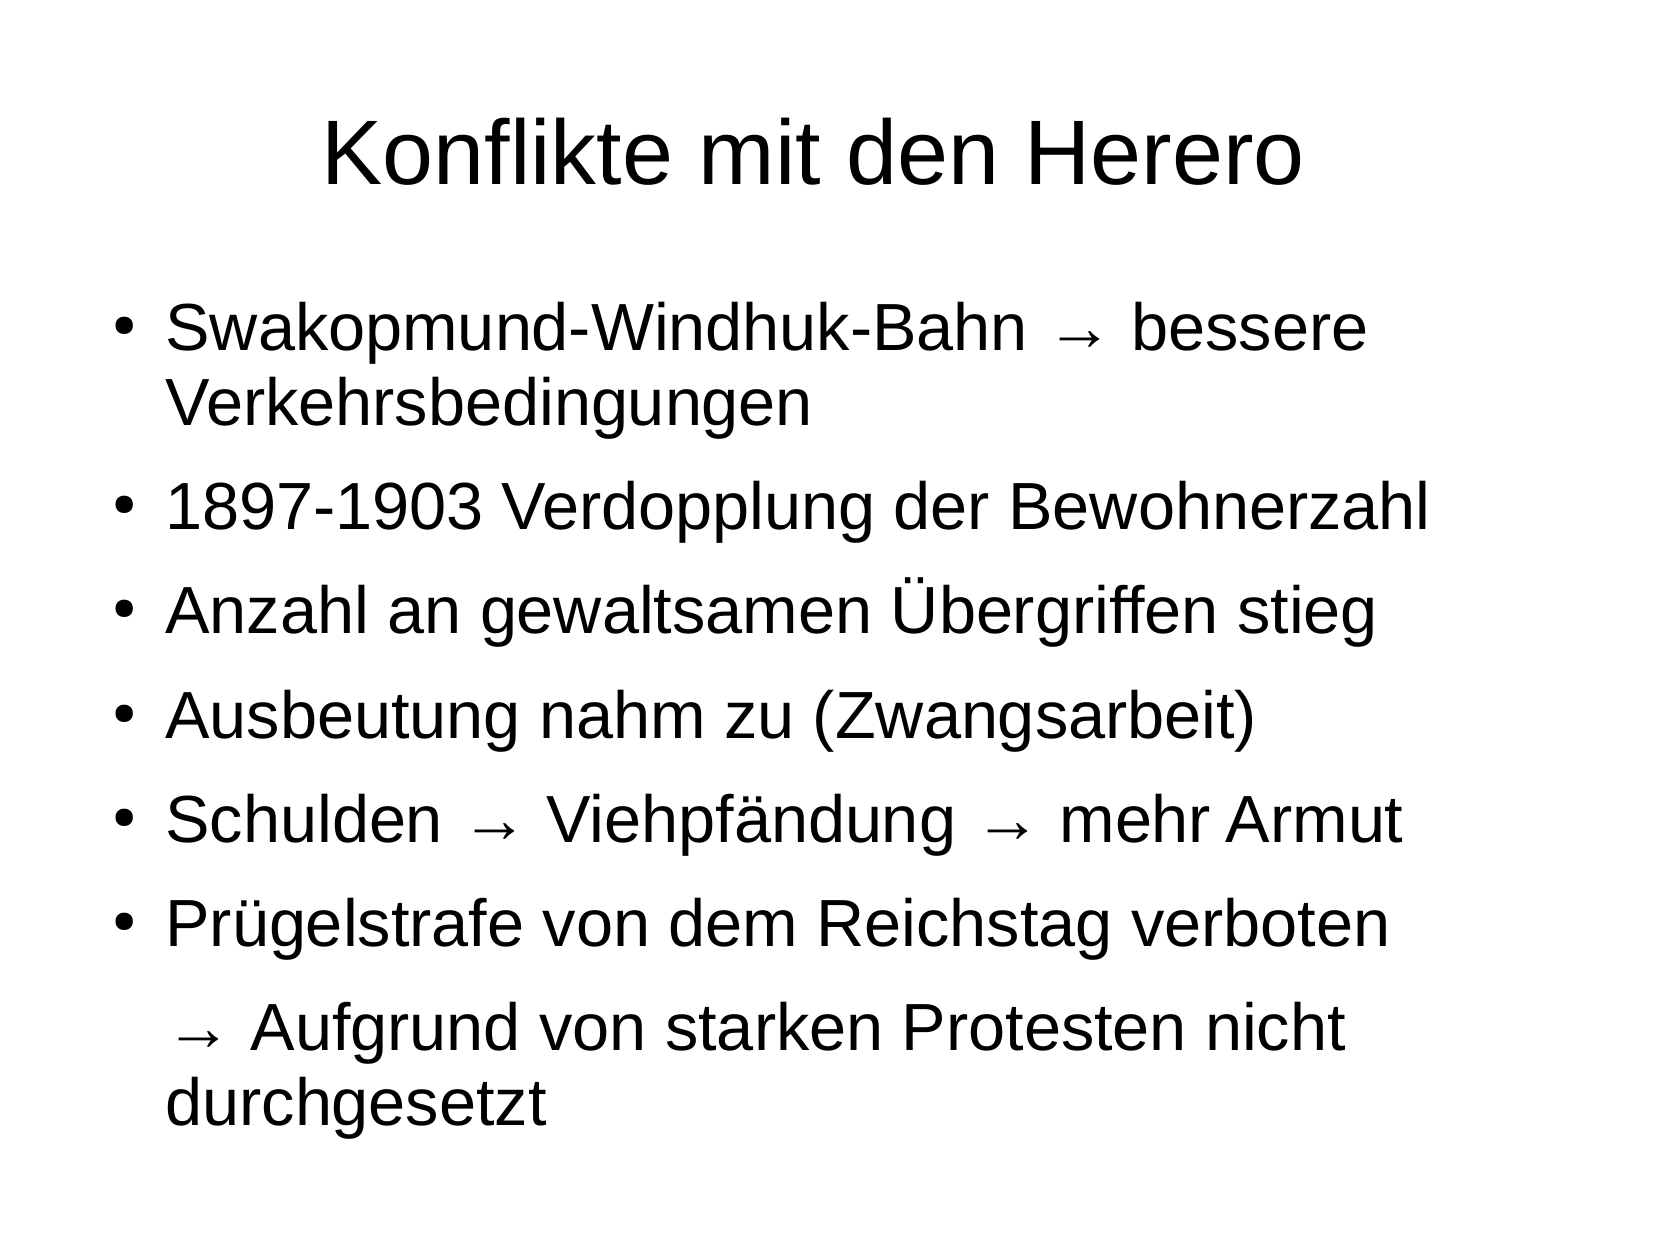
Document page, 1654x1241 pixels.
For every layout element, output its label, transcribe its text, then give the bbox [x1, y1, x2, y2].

list Swakopmund-Windhuk-Bahn → bessere Verkehrsbedingungen 1897-1903 Verdopplung der Bewohnerzahl Anzahl an gewaltsamen Übergriffen stieg Ausbeutung nahm zu (Zwangsarbeit) Schulden → Viehpfändung → mehr Armut Prügelstrafe von dem Reichstag verboten → Aufgrund von starken Protesten nicht durchgesetzt [94, 290, 1583, 1140]
title Konflikte mit den Herero [82, 49, 1571, 257]
